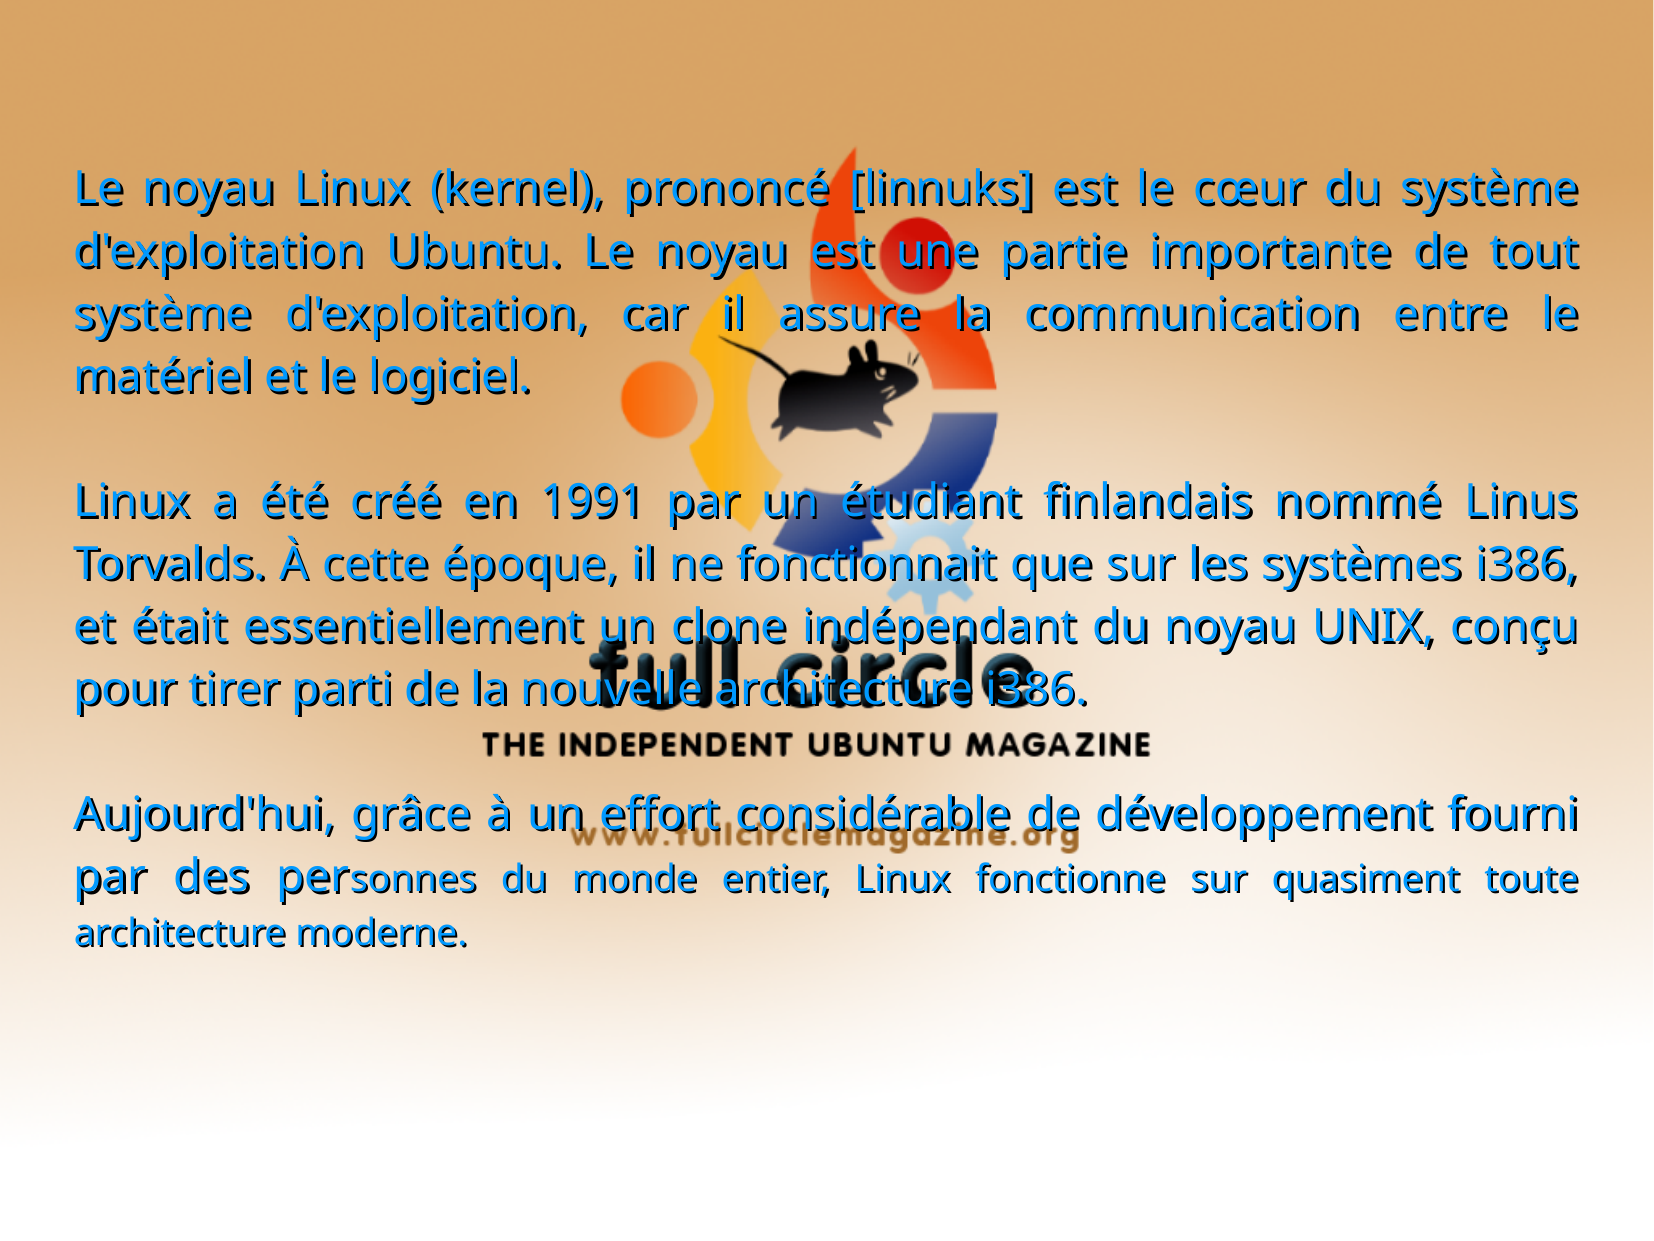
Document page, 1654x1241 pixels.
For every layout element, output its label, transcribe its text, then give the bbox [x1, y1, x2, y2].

text_box Le noyau Linux (kernel), prononcé [linnuks] est le cœur du système d'exploitation Ubuntu. Le noyau est une partie importante de tout système d'exploitation, car il assure la communication entre le matériel et le logiciel. Linux a été créé en 1991 par un étudiant finlandais nommé Linus Torvalds. À cette époque, il ne fonctionnait que sur les systèmes i386, et était essentiellement un clone indépendant du noyau UNIX, conçu pour tirer parti de la nouvelle architecture i386. Aujourd'hui, grâce à un effort considérable de développement fourni par des personnes du monde entier, Linux fonctionne sur quasiment toute architecture moderne. [59, 147, 1595, 1182]
picture [0, 0, 1654, 1241]
